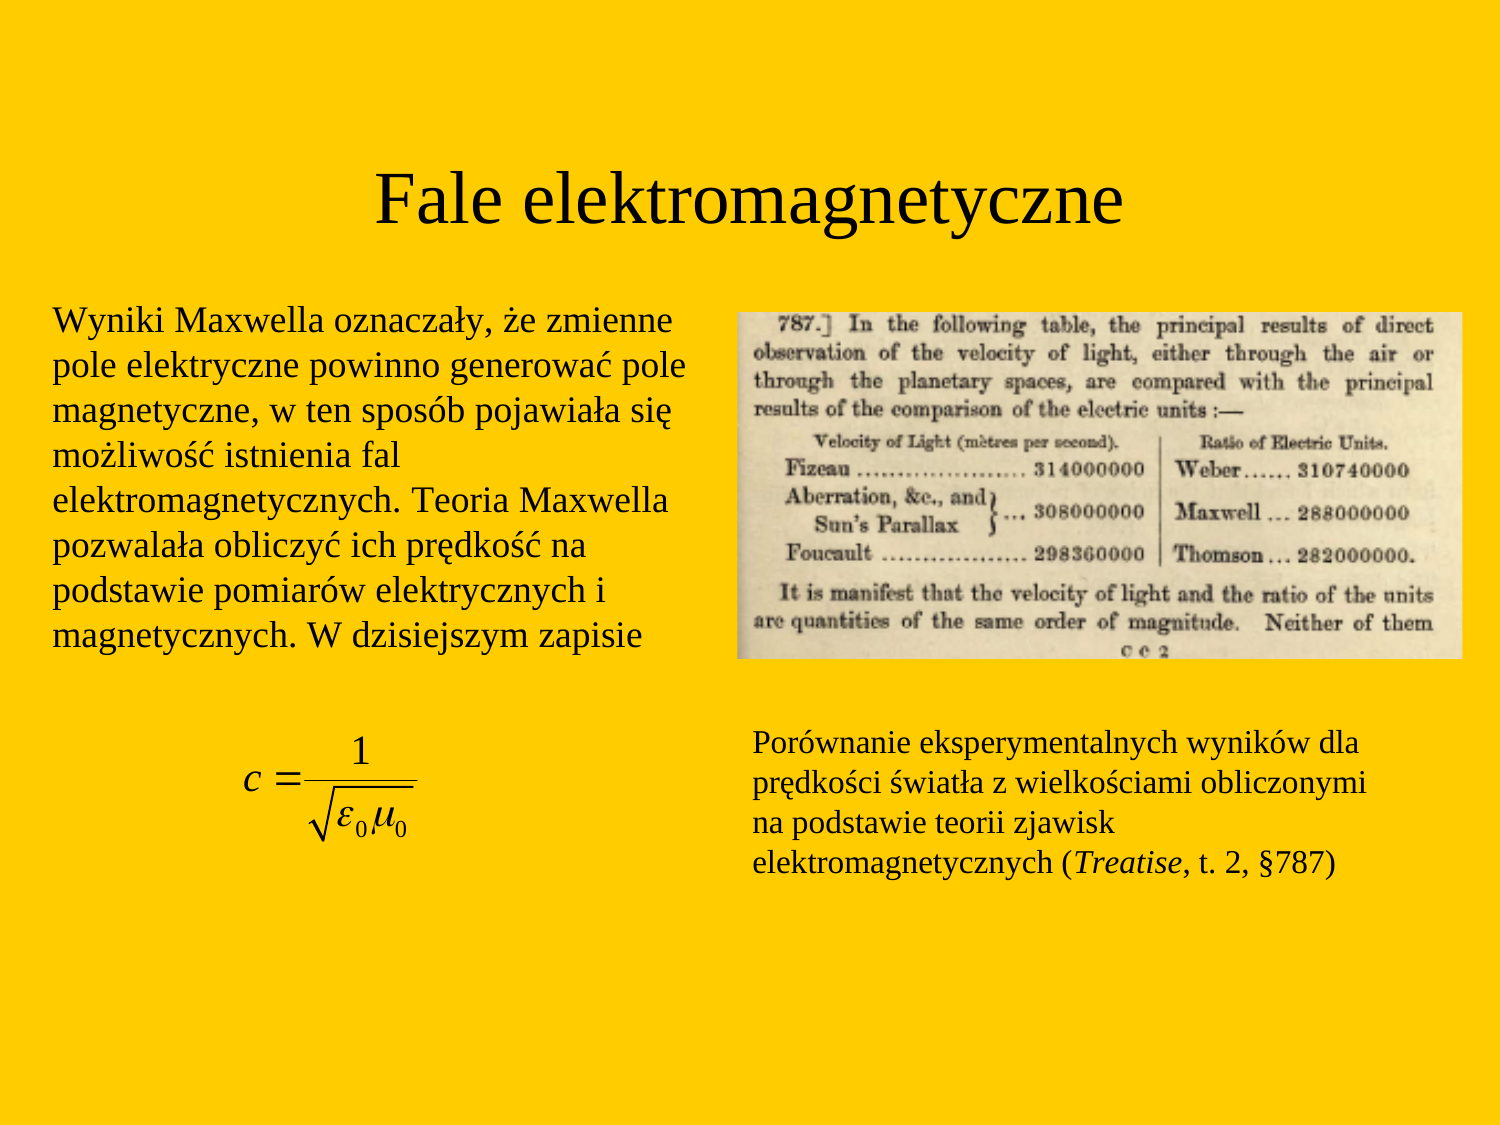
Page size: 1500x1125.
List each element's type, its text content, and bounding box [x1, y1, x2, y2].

title Fale elektromagnetyczne [112, 99, 1388, 288]
chart [237, 725, 426, 850]
text_box Porównanie eksperymentalnych wyników dla prędkości światła z wielkościami obliczonymi na podstawie teorii zjawisk elektromagnetycznych (Treatise, t. 2, §787) [737, 712, 1413, 888]
text_box Wyniki Maxwella oznaczały, że zmienne pole elektryczne powinno generować pole magnetyczne, w ten sposób pojawiała się możliwość istnienia fal elektromagnetycznych. Teoria Maxwella pozwalała obliczyć ich prędkość na podstawie pomiarów elektrycznych i magnetycznych. W dzisiejszym zapisie [37, 287, 750, 663]
picture [750, 312, 1463, 659]
